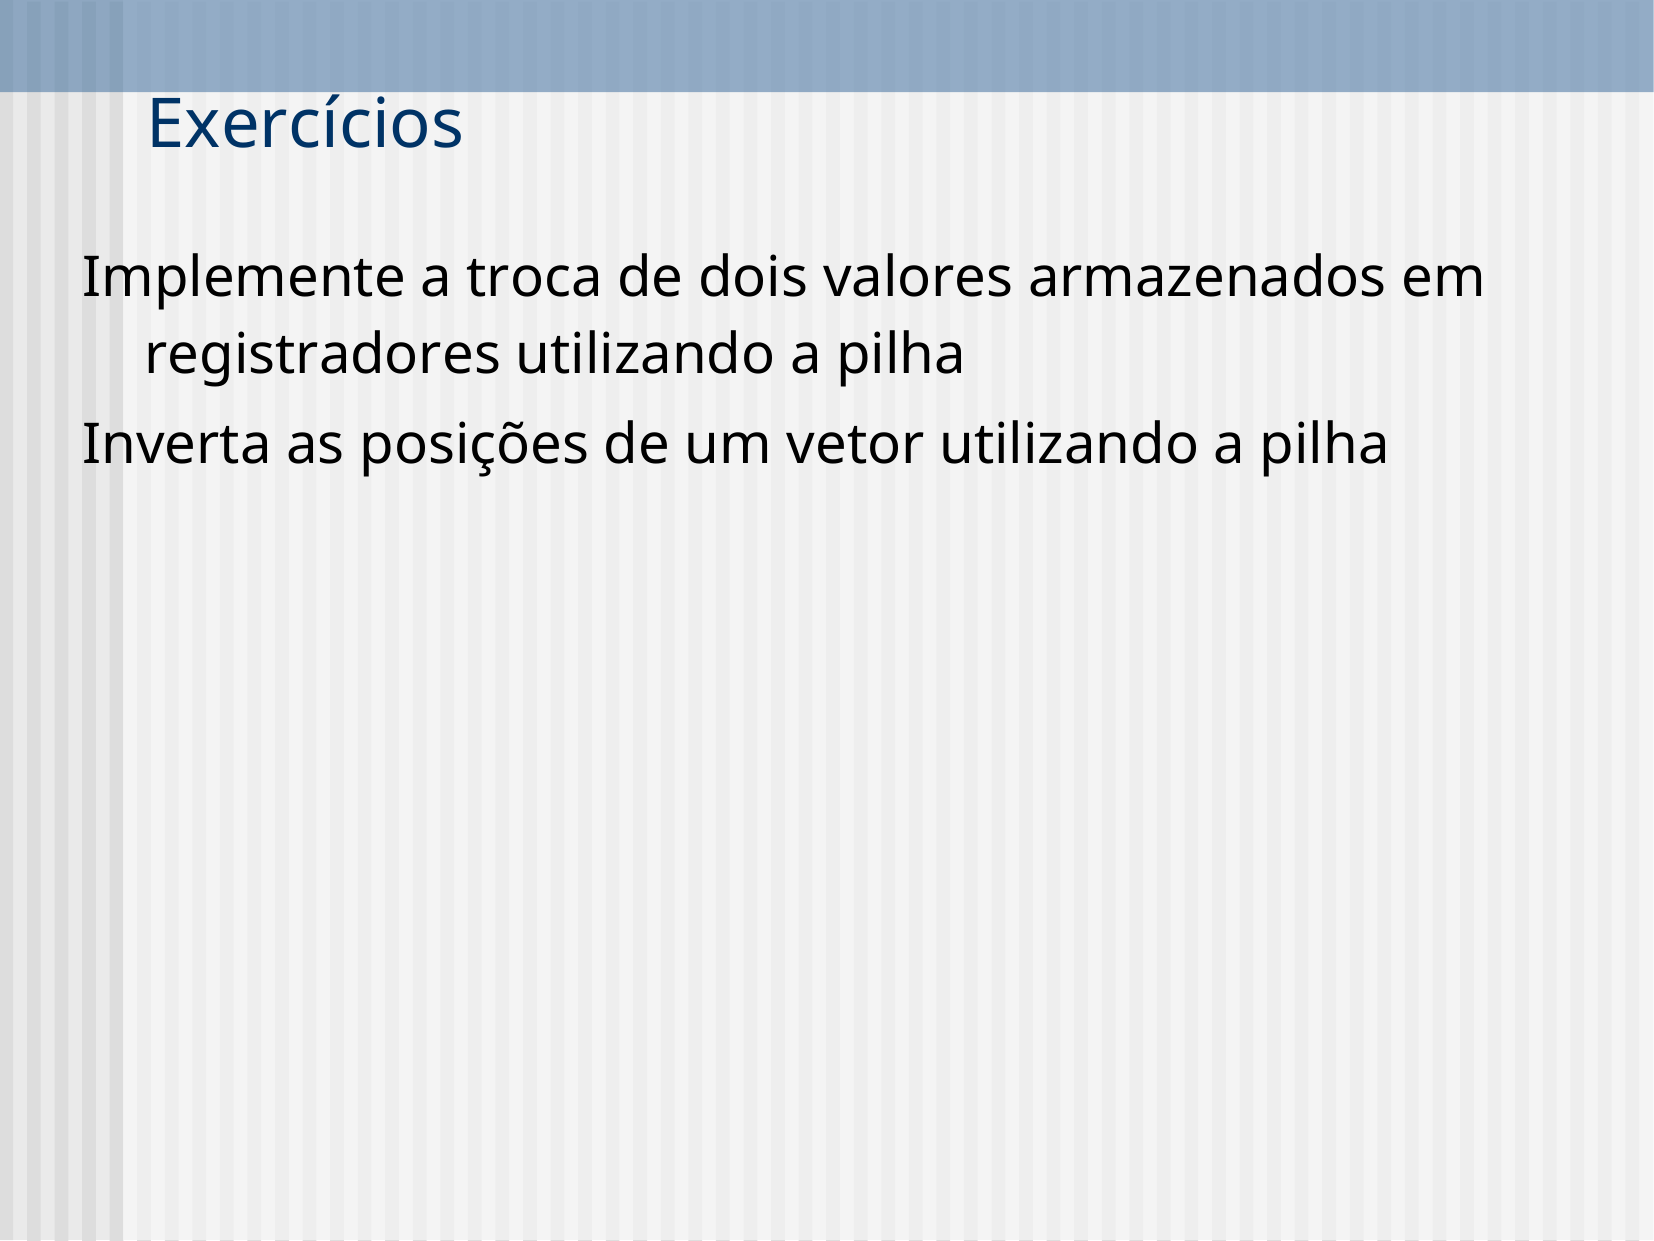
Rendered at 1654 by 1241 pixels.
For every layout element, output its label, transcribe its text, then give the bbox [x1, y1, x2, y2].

list Implemente a troca de dois valores armazenados em registradores utilizando a pilha Inverta as posições de um vetor utilizando a pilha [82, 236, 1571, 1094]
title Exercícios [146, 36, 1536, 204]
